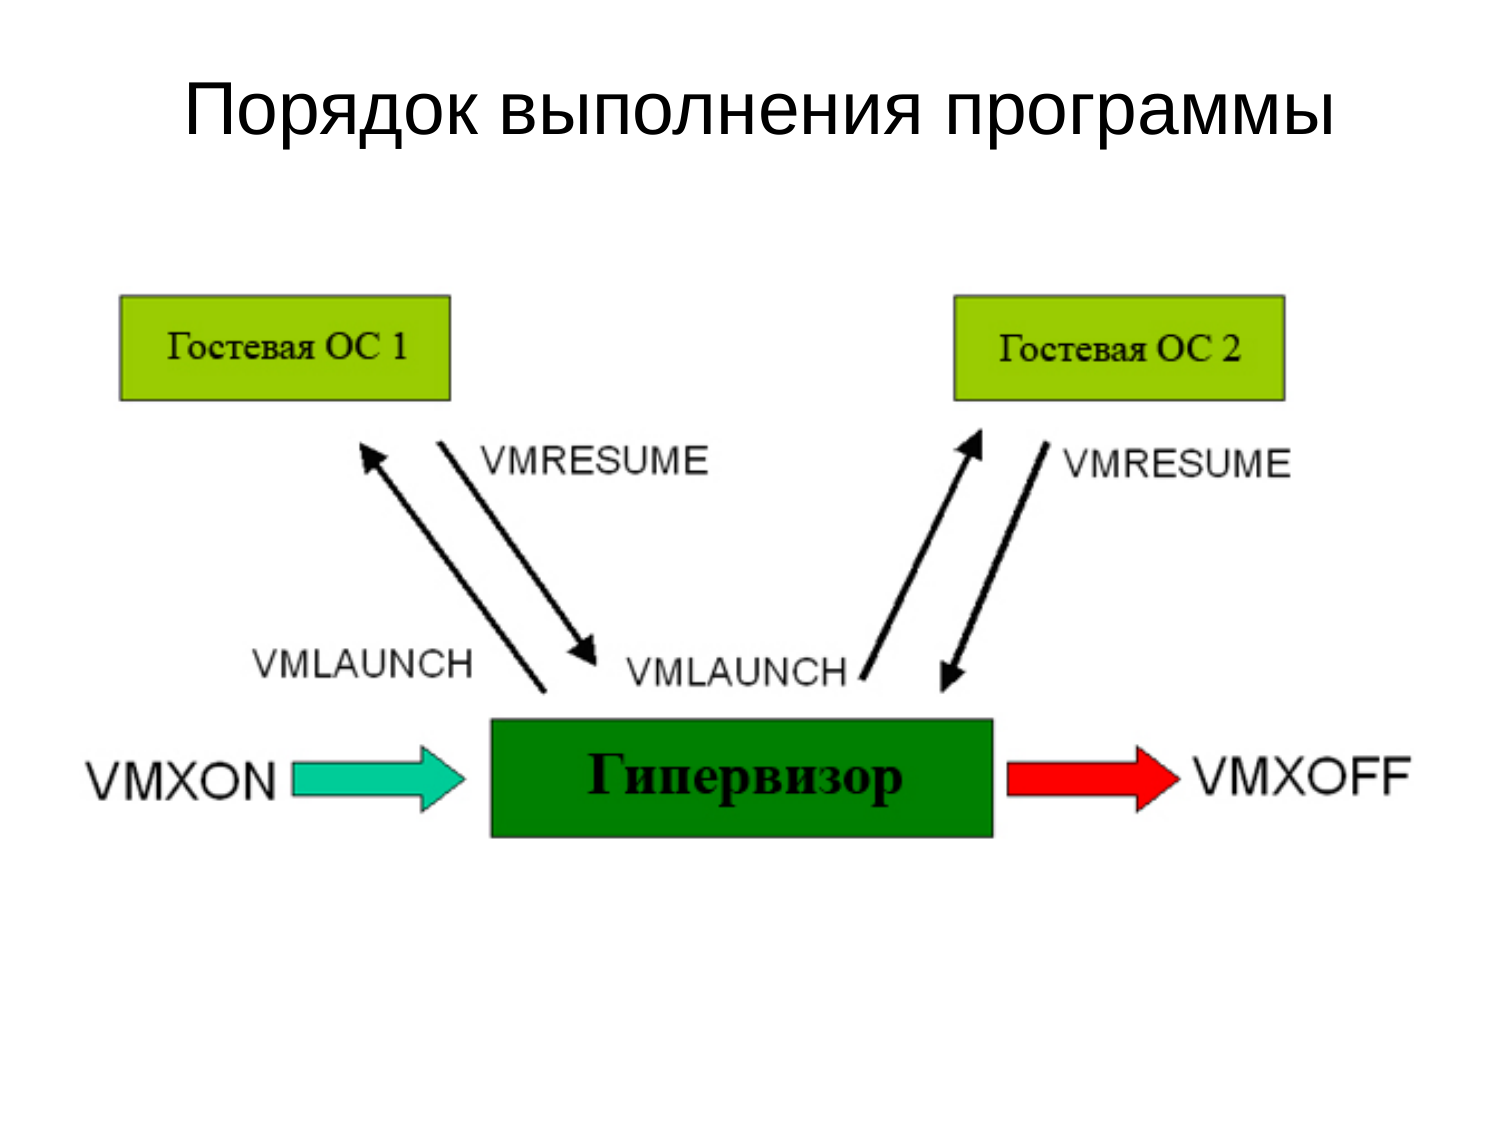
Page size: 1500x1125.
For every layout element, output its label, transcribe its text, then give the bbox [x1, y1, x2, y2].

text_box Порядок выполнения программы [168, 59, 1418, 201]
picture [79, 286, 1418, 850]
